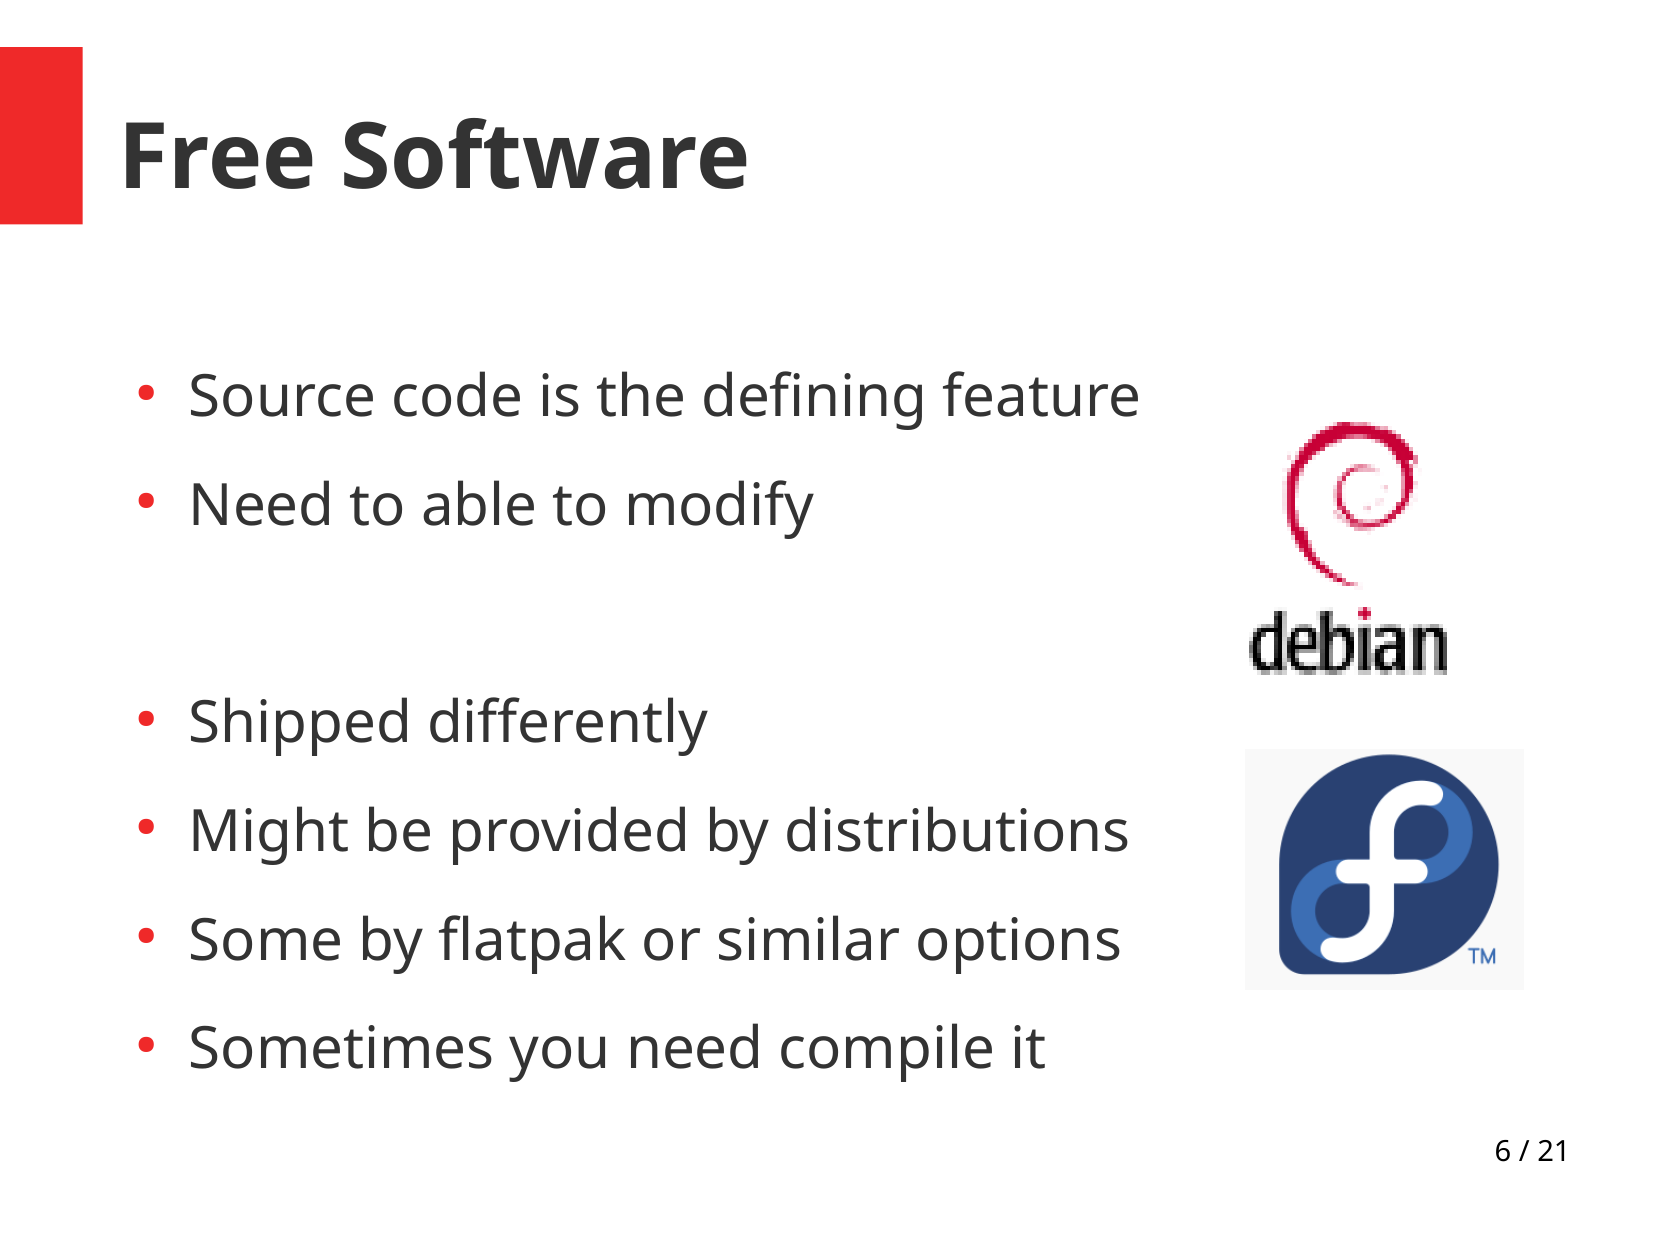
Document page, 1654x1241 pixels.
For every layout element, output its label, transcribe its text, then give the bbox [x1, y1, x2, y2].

picture [1245, 418, 1456, 676]
picture [1245, 749, 1524, 991]
title Free Software [118, 49, 1571, 257]
list Source code is the defining feature Need to able to modify Shipped differently Might be provided by distributions Some by flatpak or similar options Sometimes you need compile it [118, 354, 1536, 1074]
